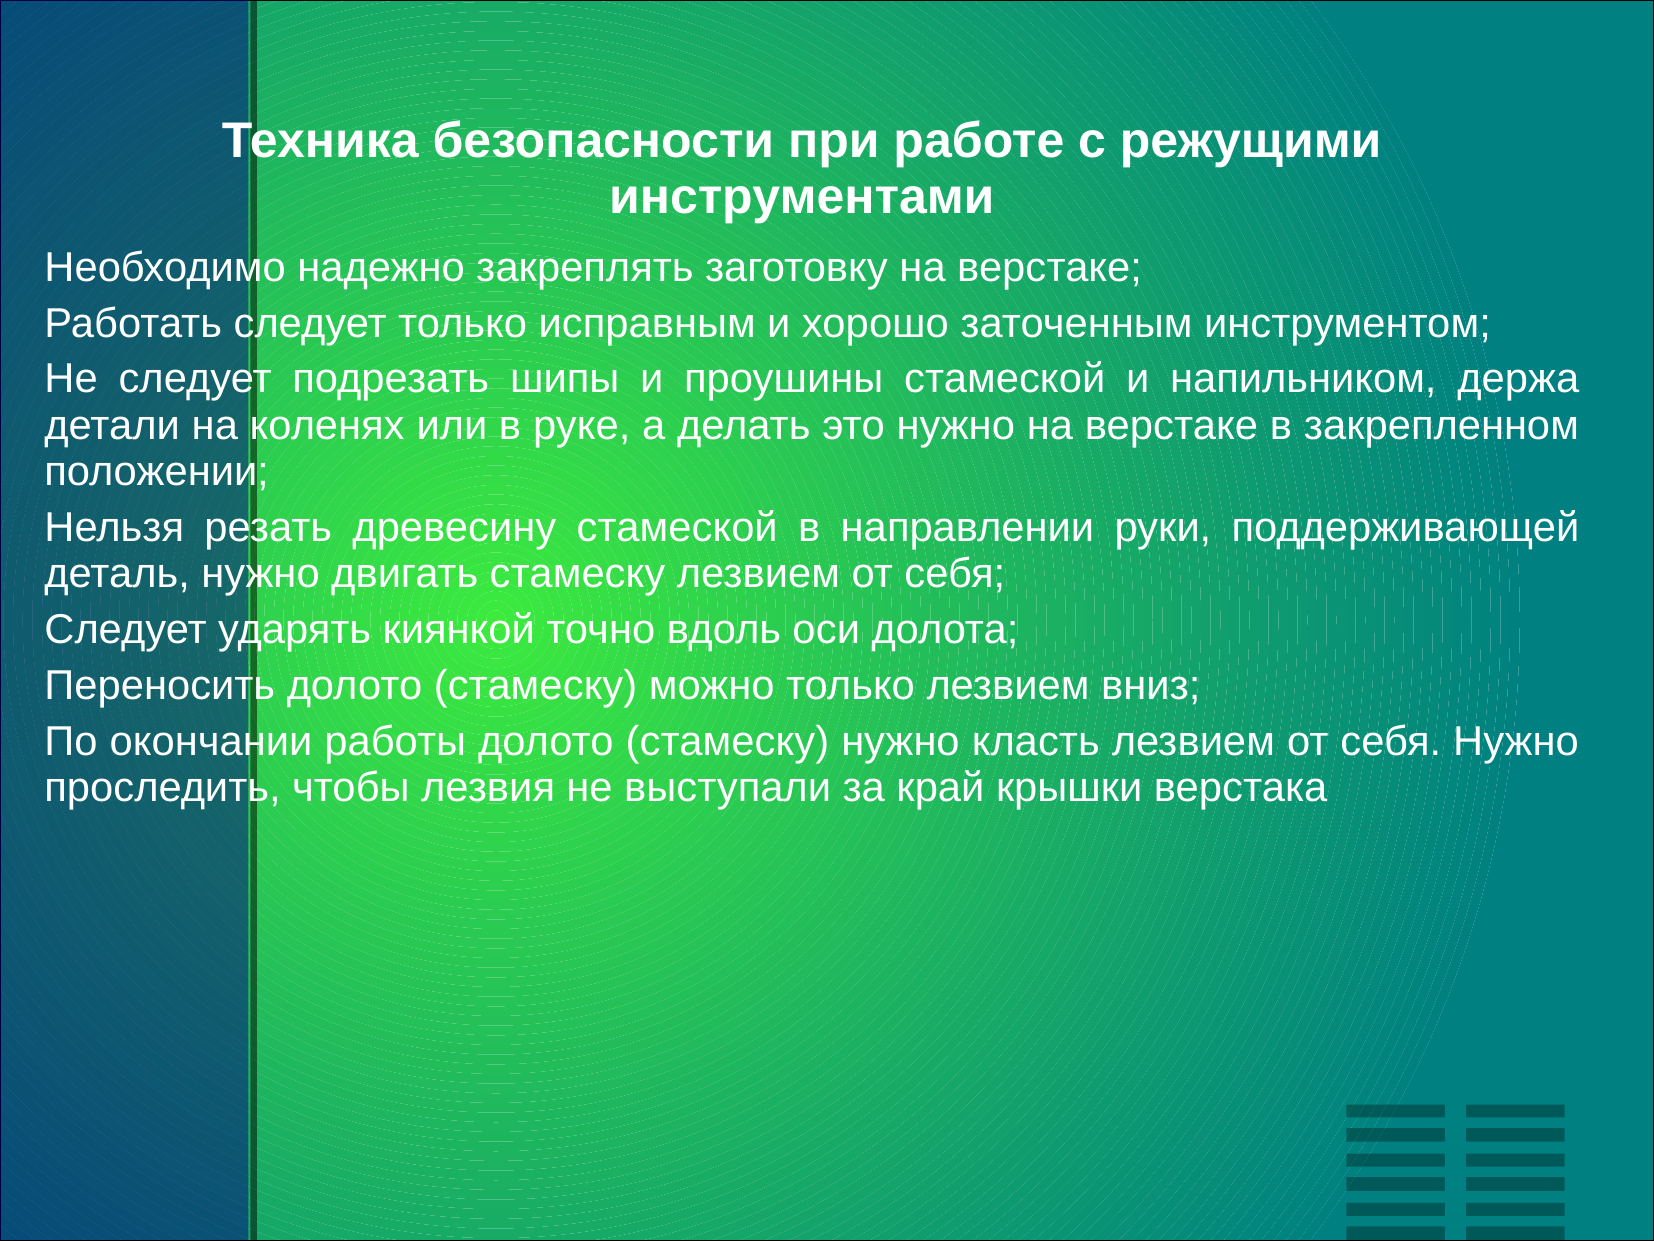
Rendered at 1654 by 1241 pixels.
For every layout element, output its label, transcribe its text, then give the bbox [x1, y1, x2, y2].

text_box Техника безопасности при работе с режущими инструментами [9, 105, 1595, 178]
text_box Необходимо надежно закреплять заготовку на верстаке; Работать следует только исправным и хорошо заточенным инструментом; Не следует подрезать шипы и проушины стамеской и напильником, держа детали на коленях или в руке, а делать это нужно на верстаке в закрепленном положении; Нельзя резать древесину стамеской в направлении руки, поддерживающей деталь, нужно двигать стамеску лезвием от себя; Следует ударять киянкой точно вдоль оси долота; Переносить долото (стамеску) можно только лезвием вниз; По окончании работы долото (стамеску) нужно класть лезвием от себя. Нужно проследить, чтобы лезвия не выступали за край крышки верстака [29, 236, 1595, 1034]
